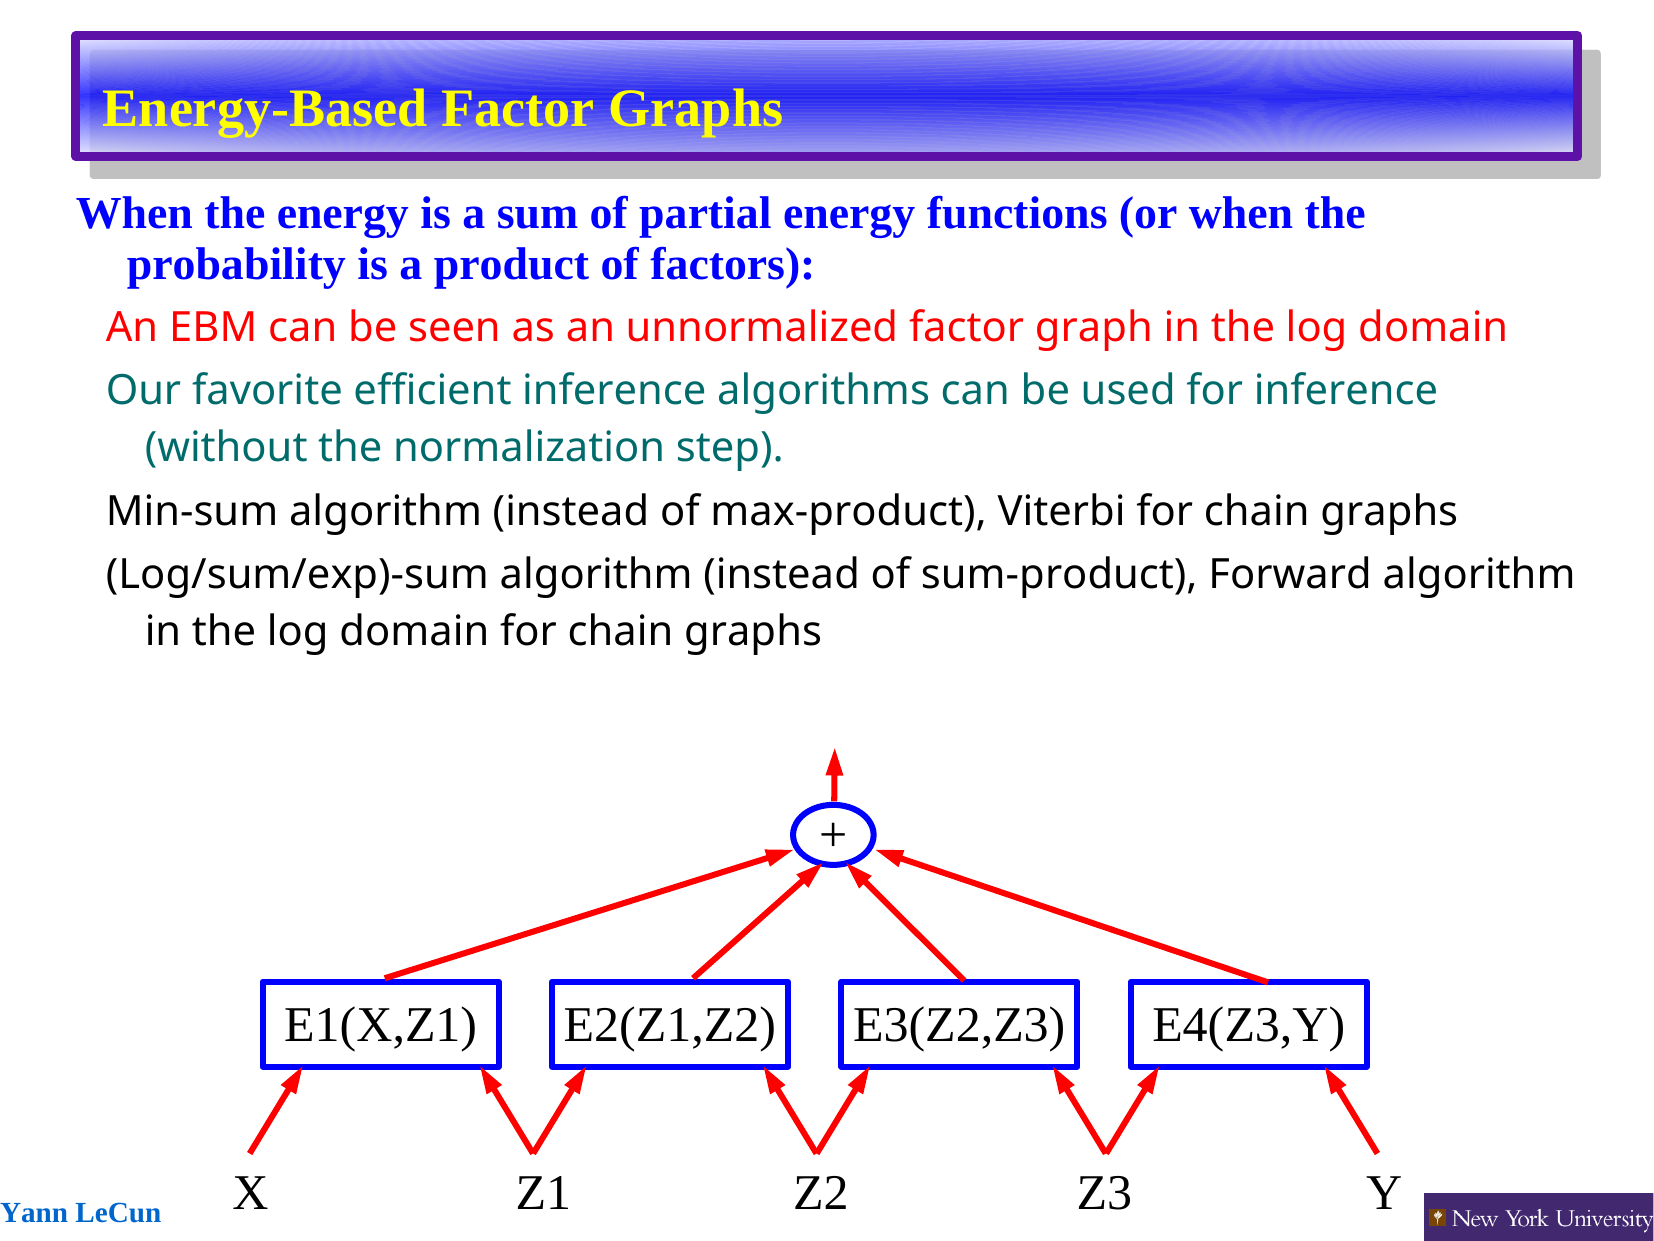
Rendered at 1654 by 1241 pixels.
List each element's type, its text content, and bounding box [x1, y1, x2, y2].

text_box X [229, 1161, 272, 1229]
text_box Y [1363, 1161, 1406, 1229]
text_box E1(X,Z1) [262, 981, 499, 1067]
text_box Z3 [1073, 1161, 1136, 1229]
picture [1424, 1193, 1654, 1241]
title Energy-Based Factor Graphs [75, 35, 1578, 157]
text_box E2(Z1,Z2) [551, 981, 789, 1067]
text_box E3(Z2,Z3) [841, 981, 1078, 1067]
text_box E4(Z3,Y) [1130, 981, 1367, 1067]
list When the energy is a sum of partial energy functions (or when the probability is a product of factors): An EBM can be seen as an unnormalized factor graph in the log domain Our favorite efficient inference algorithms can be used for inference (without the normalization step). Min-sum algorithm (instead of max-product), Viterbi for chain graphs (Log/sum/exp)-sum algorithm (instead of sum-product), Forward algorithm in the log domain for chain graphs [75, 188, 1597, 730]
text_box + [793, 804, 874, 865]
text_box Z2 [790, 1161, 852, 1229]
text_box Z1 [512, 1161, 575, 1229]
